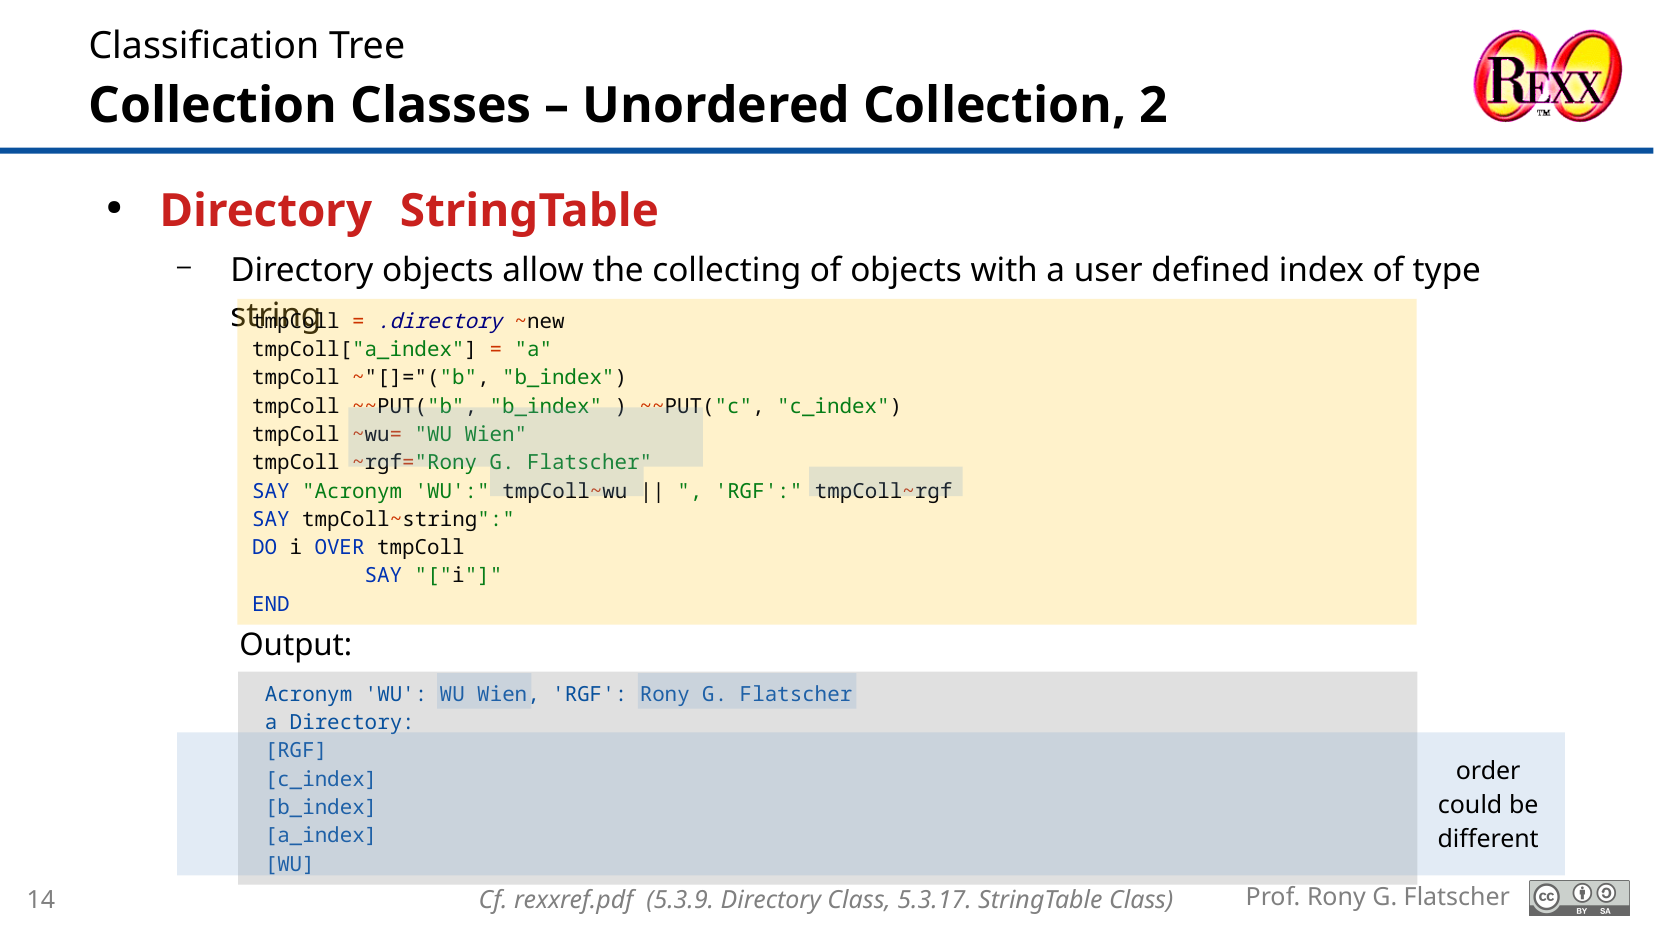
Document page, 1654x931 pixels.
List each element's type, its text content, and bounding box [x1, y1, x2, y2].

text_box [637, 673, 857, 709]
text_box Acronym 'WU': WU Wien, 'RGF': Rony G. Flatscher a Directory: [RGF] [c_index] [b_index] [a_index] [WU] [238, 671, 1418, 732]
text_box Cf. rexxref.pdf (5.3.9. Directory Class, 5.3.17. StringTable Class) [0, 874, 1654, 922]
text_box [348, 407, 703, 497]
list Directory (StringTable) Directory objects allow the collecting of objects with a user defined index of type string [88, 177, 1577, 857]
text_box tmpColl = .directory ~new tmpColl["a_index"] = "a" tmpColl ~"[]="("b", "b_index") tmpColl ~~PUT("b", "b_index" ) ~~PUT("c", "c_index") tmpColl ~wu= "WU Wien" tmpColl ~rgf="Rony G. Flatscher" SAY "Acronym 'WU':" tmpColl~wu || ", 'RGF':" tmpColl~rgf SAY tmpColl~string":" DO i OVER tmpColl SAY "["i"]" END [237, 298, 1417, 611]
text_box [809, 466, 963, 497]
title Classification Tree [29, 0, 1654, 59]
text_box order could be different [177, 732, 1565, 876]
title Collection Classes – Unordered Collection, 2 [29, 59, 1654, 148]
text_box Output: [224, 614, 390, 670]
text_box [437, 673, 532, 709]
